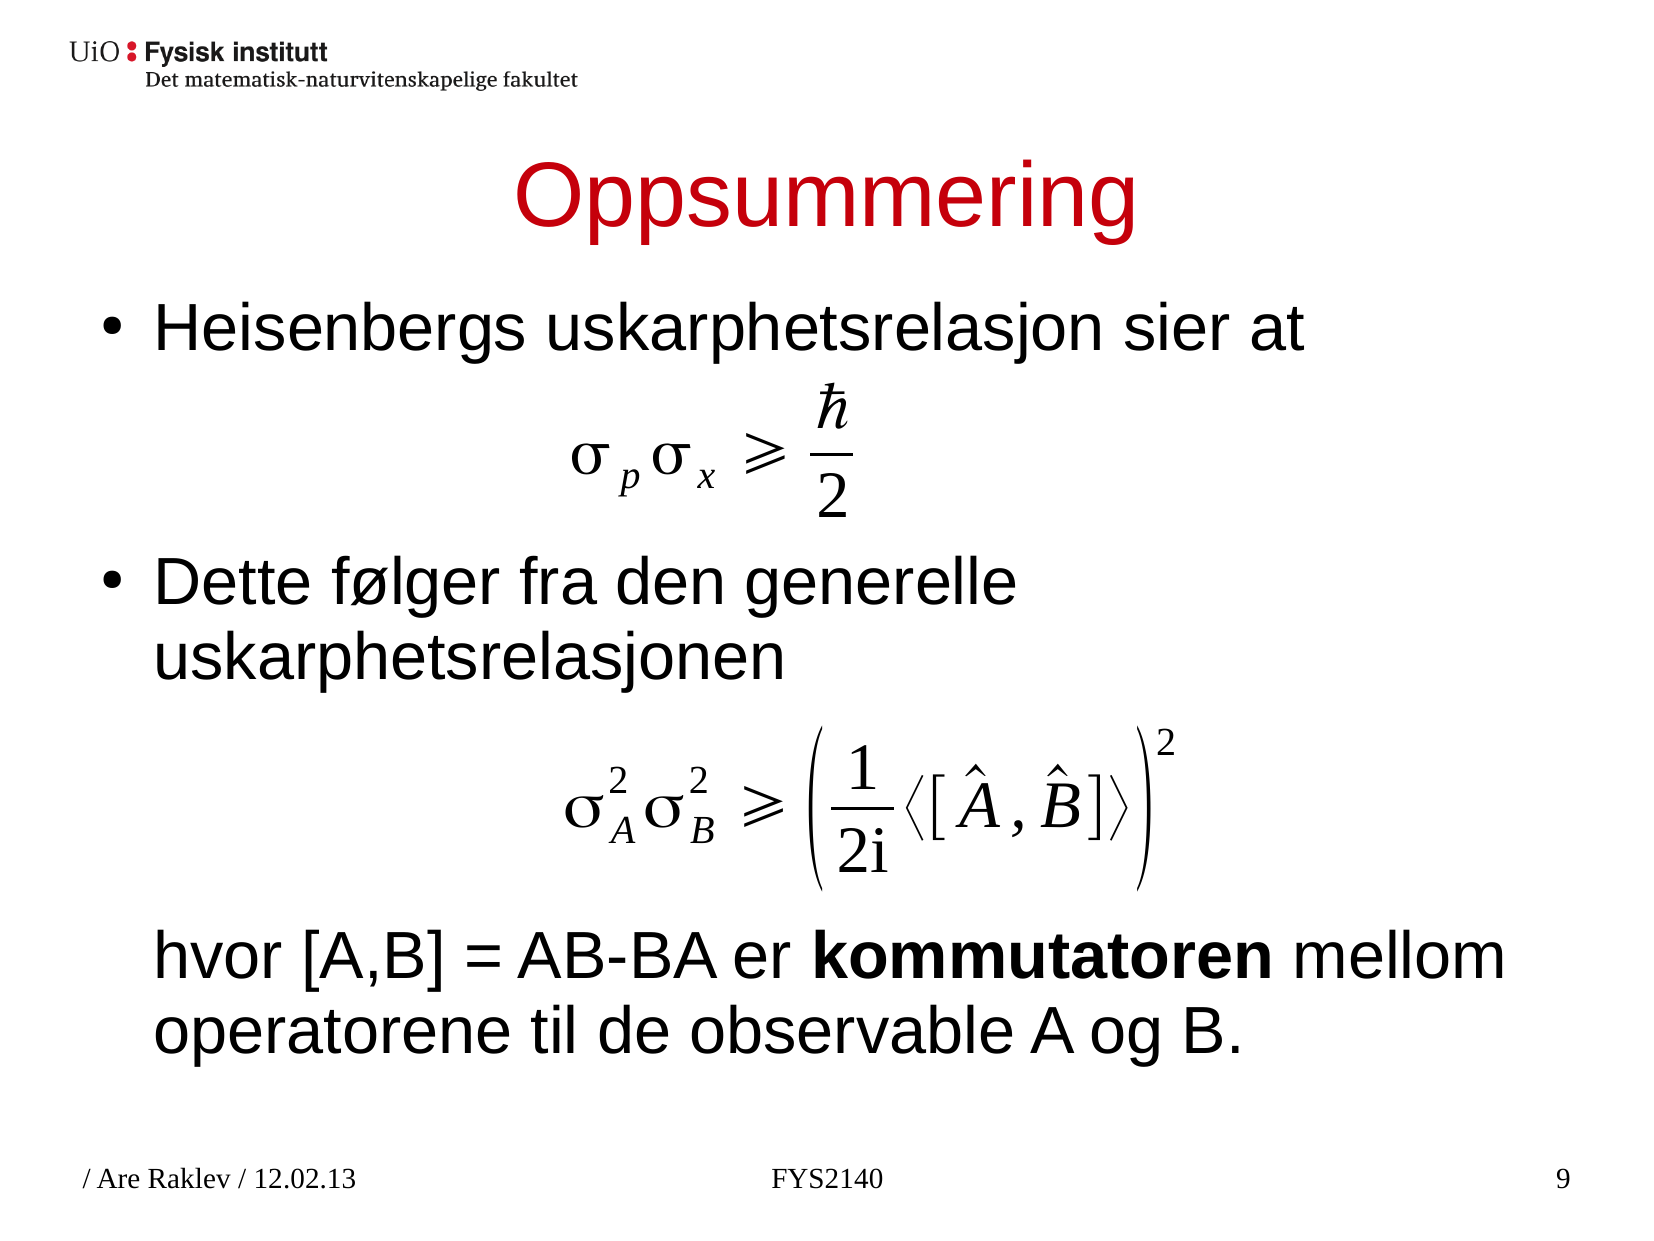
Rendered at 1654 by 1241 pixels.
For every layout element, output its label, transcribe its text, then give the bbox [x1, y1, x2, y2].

picture [68, 37, 581, 93]
chart [556, 720, 1182, 896]
title Oppsummering [82, 90, 1571, 290]
chart [562, 367, 863, 533]
list Heisenbergs uskarphetsrelasjon sier at Dette følger fra den generelle uskarphetsrelasjonen hvor [A,B] = AB-BA er kommutatoren mellom operatorene til de observable A og B. [82, 290, 1576, 1094]
